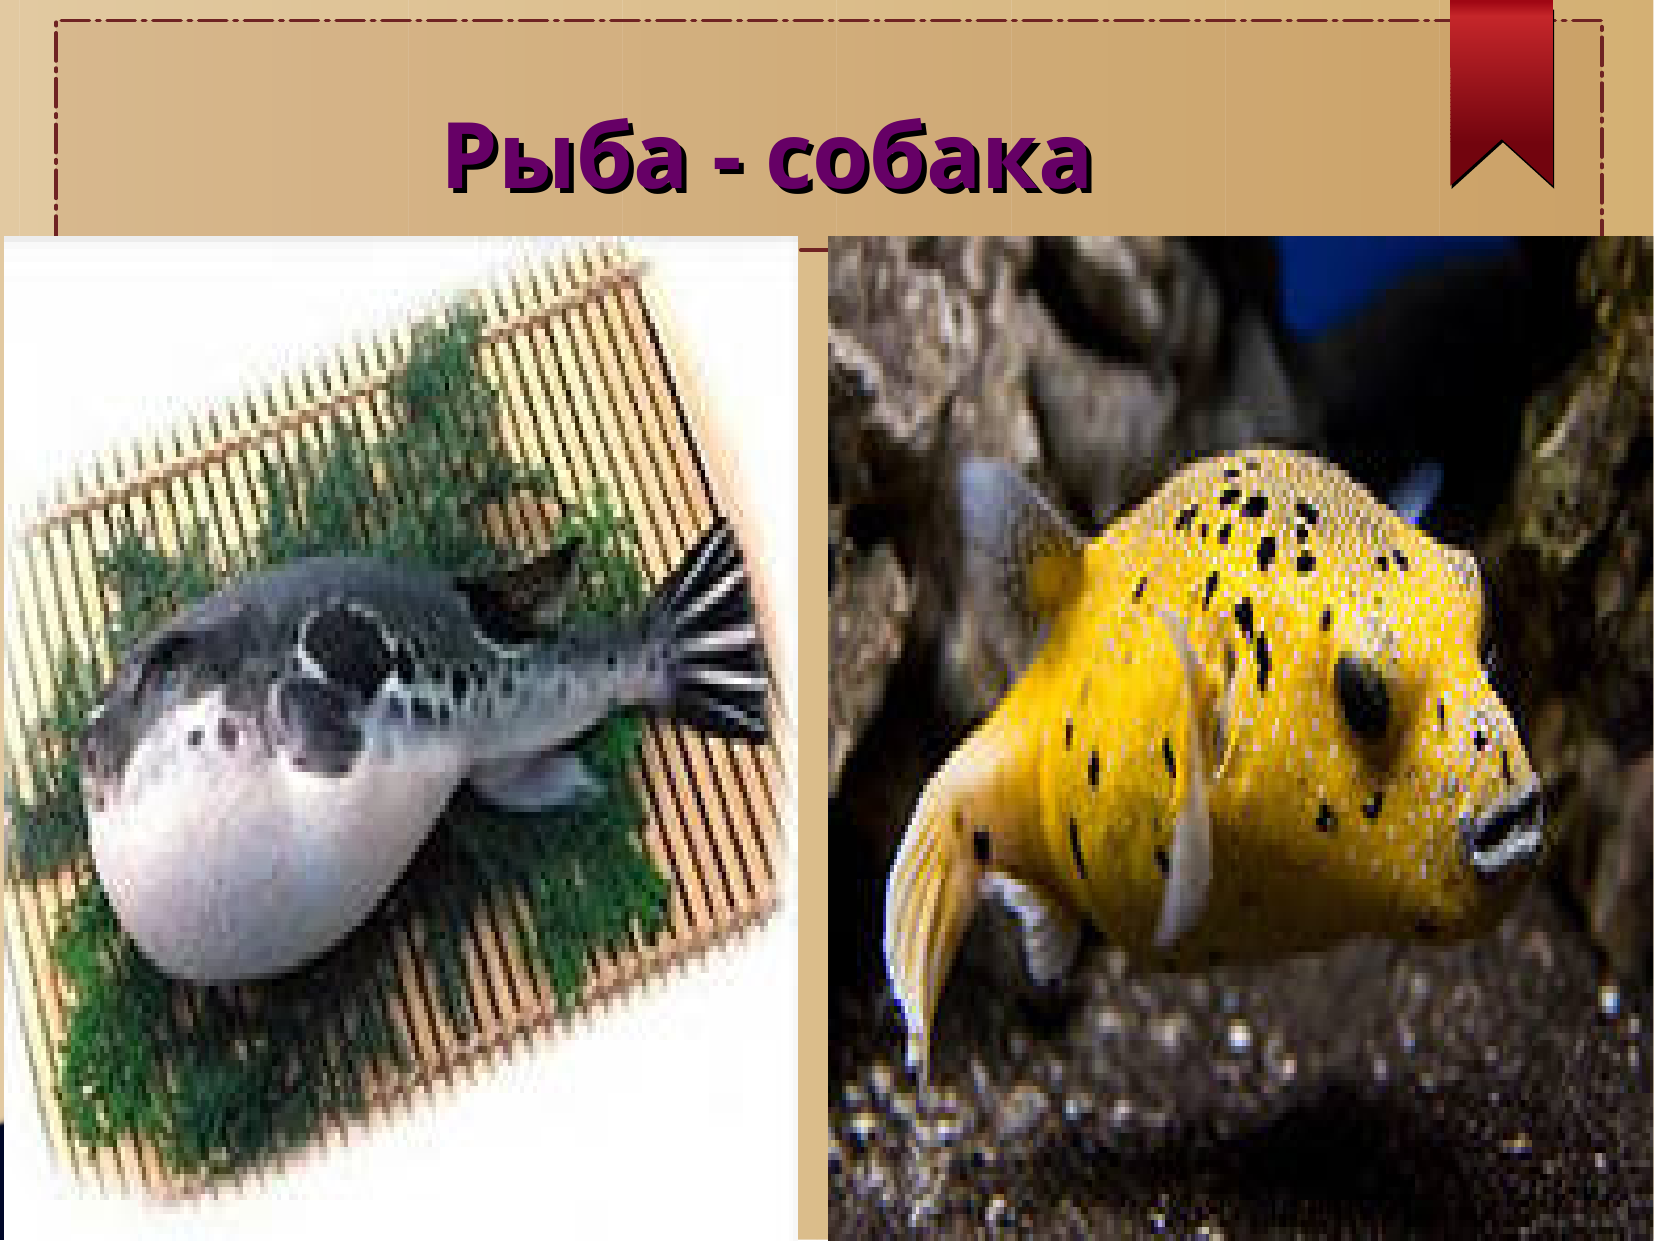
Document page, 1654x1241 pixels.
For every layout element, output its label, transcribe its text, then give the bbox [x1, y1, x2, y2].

picture [828, 236, 1654, 1241]
picture [4, 236, 798, 1241]
title Рыба - собака [82, 49, 1453, 257]
